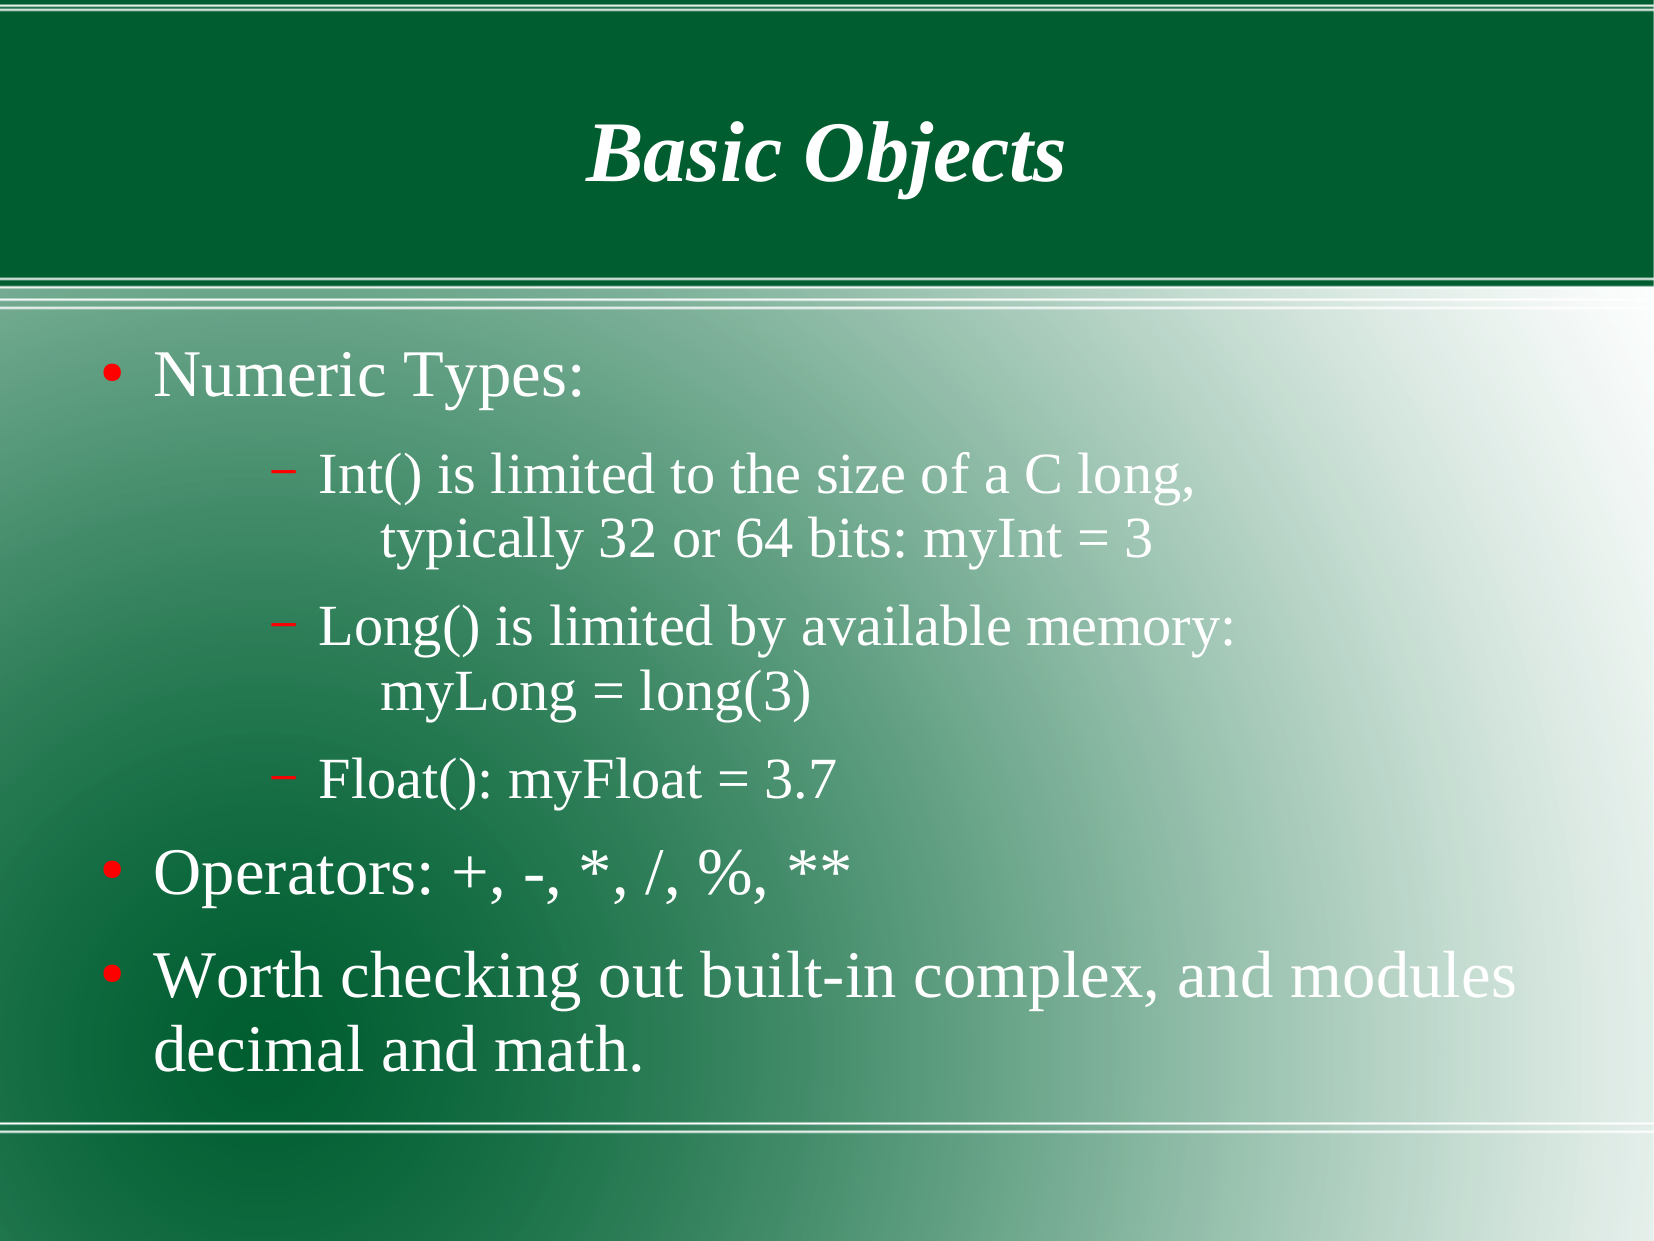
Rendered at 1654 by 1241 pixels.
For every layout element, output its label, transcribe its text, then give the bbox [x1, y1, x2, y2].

list Numeric Types: Int() is limited to the size of a C long, typically 32 or 64 bits: myInt = 3 Long() is limited by available memory: myLong = long(3) Float(): myFloat = 3.7 Operators: +, -, *, /, %, ** Worth checking out built-in complex, and modules decimal and math. [82, 337, 1571, 1156]
picture [0, 0, 1654, 1241]
title Basic Objects [82, 49, 1571, 257]
